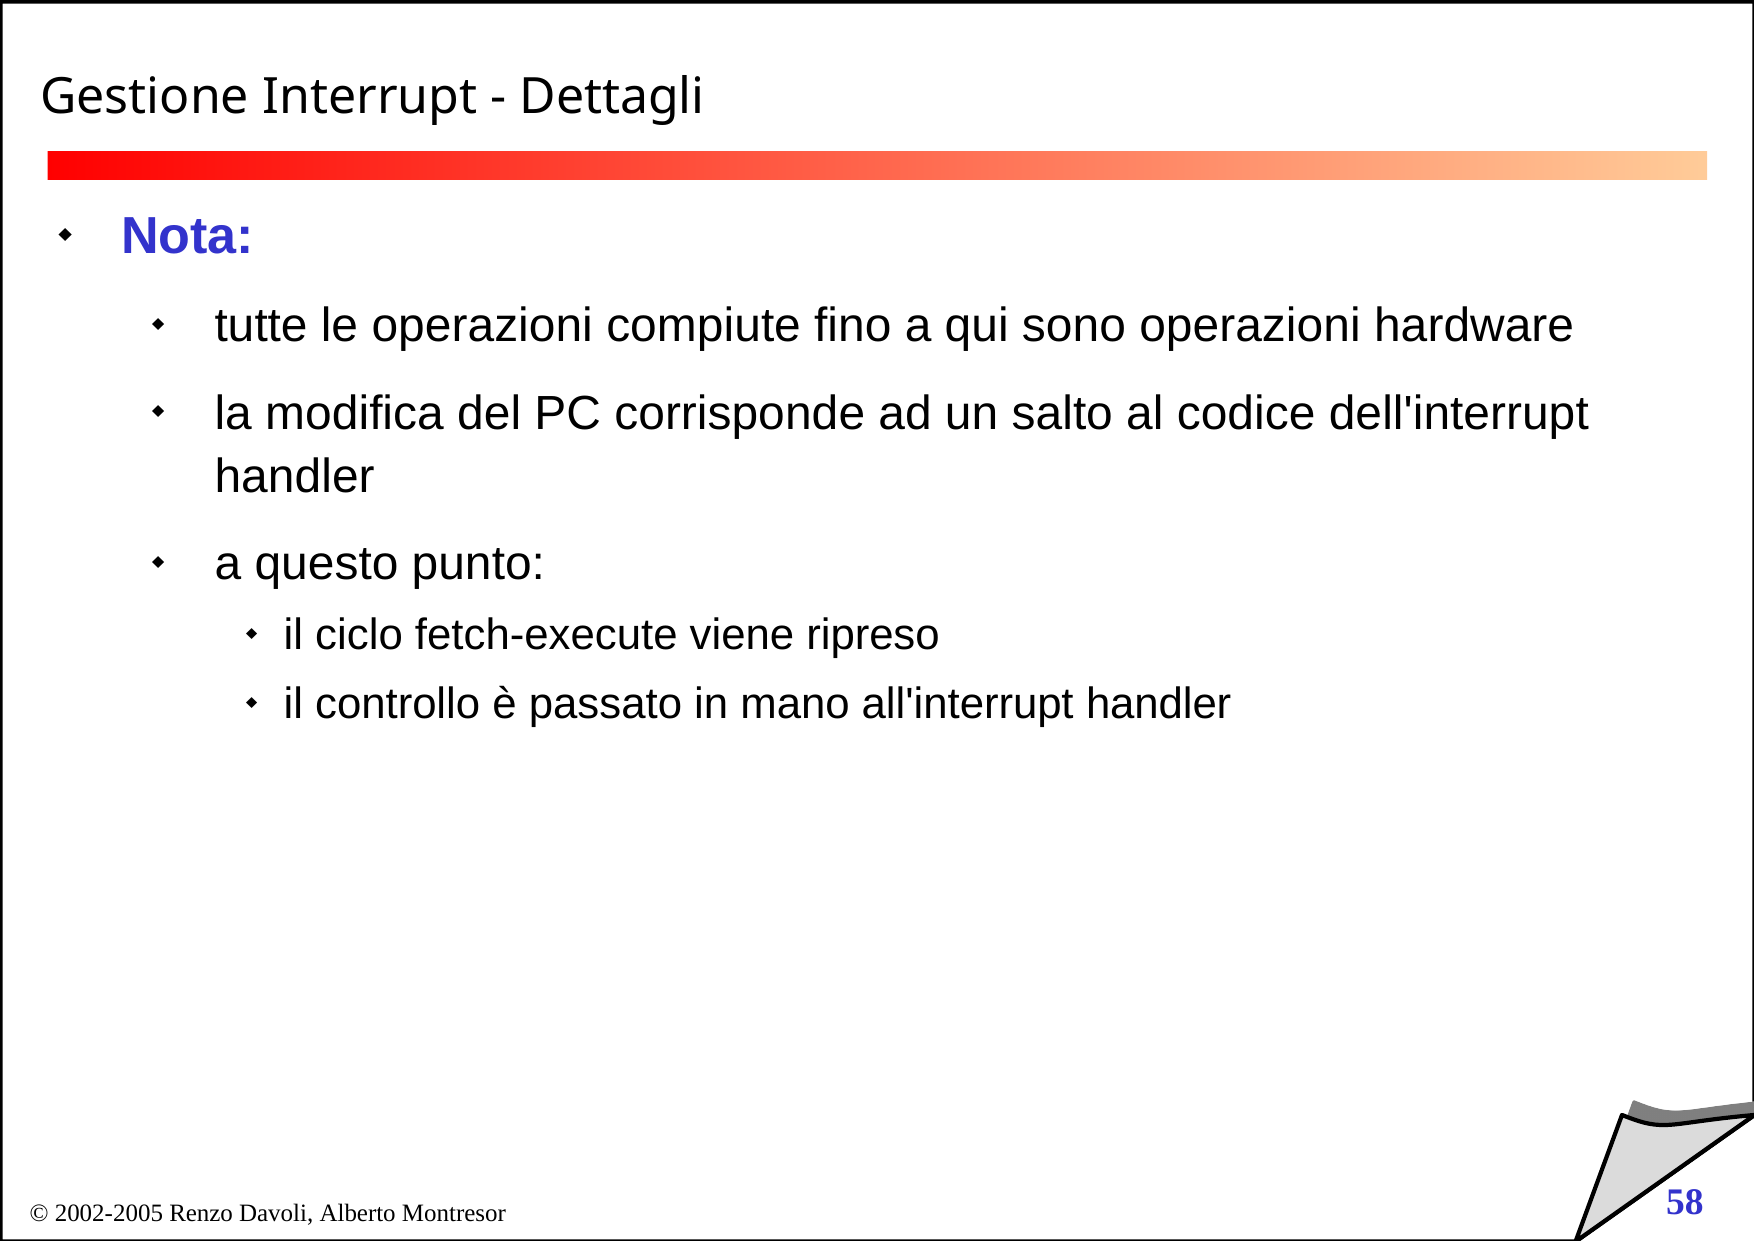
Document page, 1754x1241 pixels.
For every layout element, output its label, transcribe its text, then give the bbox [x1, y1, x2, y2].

list Nota: tutte le operazioni compiute fino a qui sono operazioni hardware la modifica del PC corrisponde ad un salto al codice dell'interrupt handler a questo punto: il ciclo fetch-execute viene ripreso il controllo è passato in mano all'interrupt handler [58, 206, 1696, 815]
title Gestione Interrupt - Dettagli [40, 49, 1714, 144]
